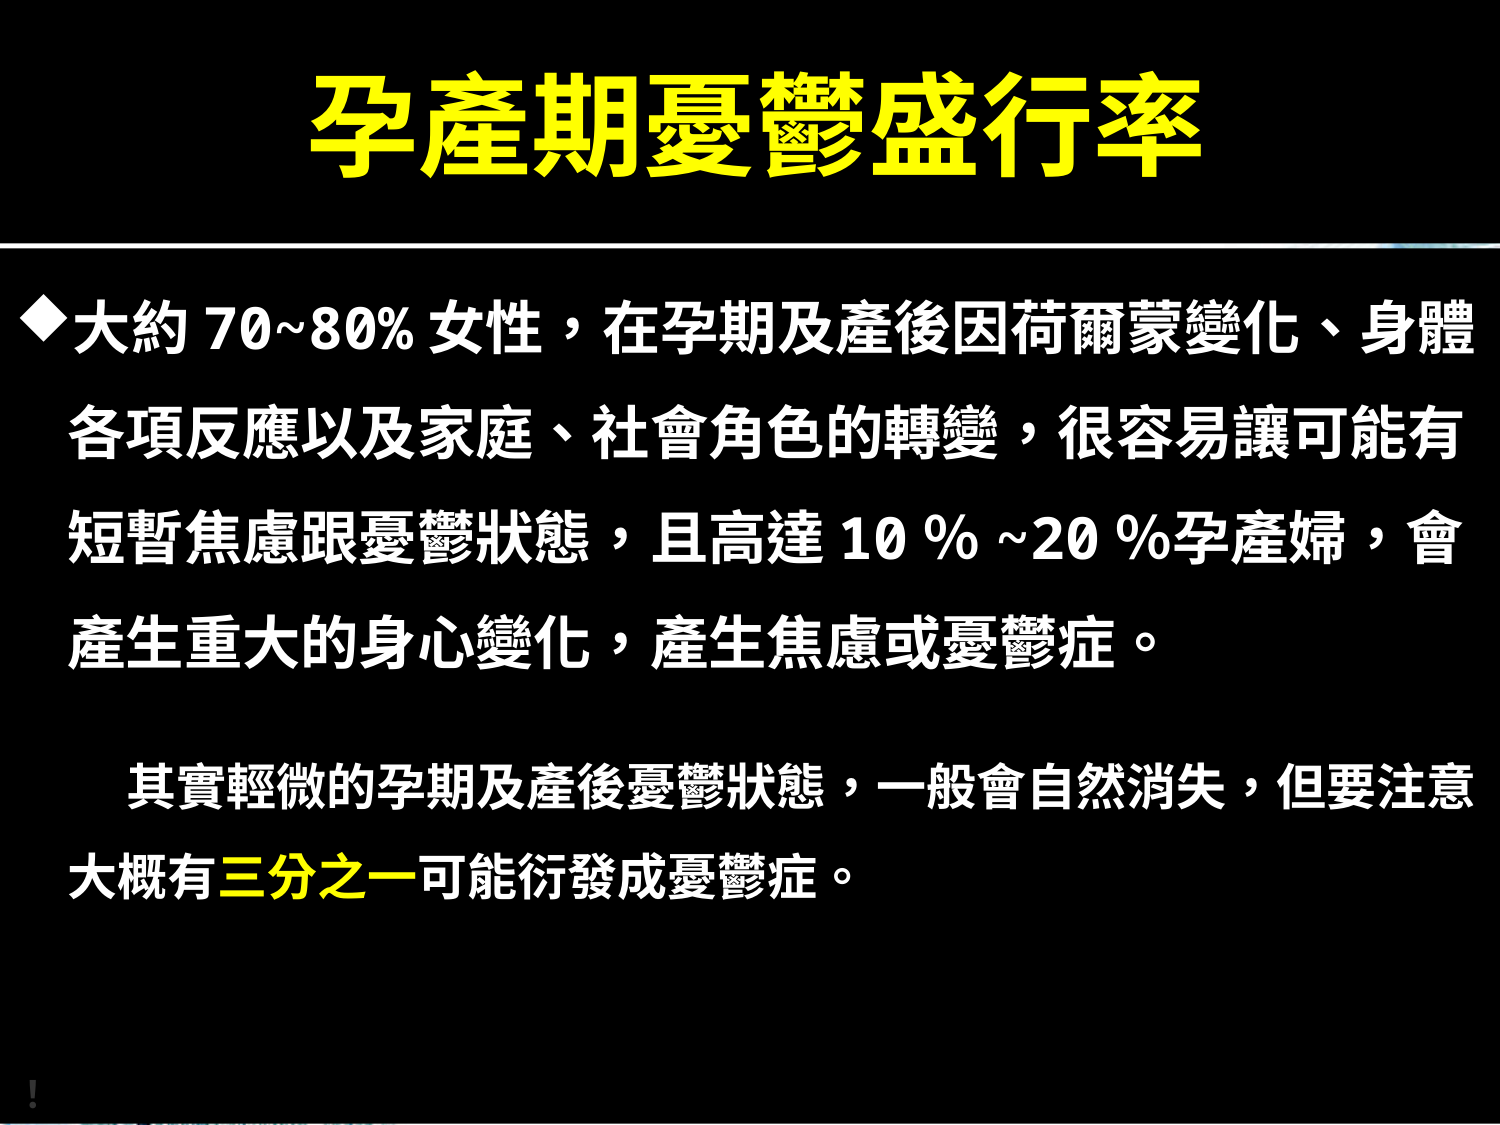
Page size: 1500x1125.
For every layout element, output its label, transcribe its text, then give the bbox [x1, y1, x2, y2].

text_box 孕產期憂鬱盛行率 [301, 53, 1211, 191]
text_box 大約70~80%女性，在孕期及產後因荷爾蒙變化、身體各項反應以及家庭、社會角色的轉變，很容易讓可能有短暫焦慮跟憂鬱狀態，且高達10％~20％孕產婦，會產生重大的身心變化，產生焦慮或憂鬱症。 其實輕微的孕期及產後憂鬱狀態，一般會自然消失，但要注意大概有三分之一可能衍發成憂鬱症。 ！ [0, 248, 1500, 1124]
text_box [0, 0, 1500, 244]
picture [0, 244, 1500, 248]
